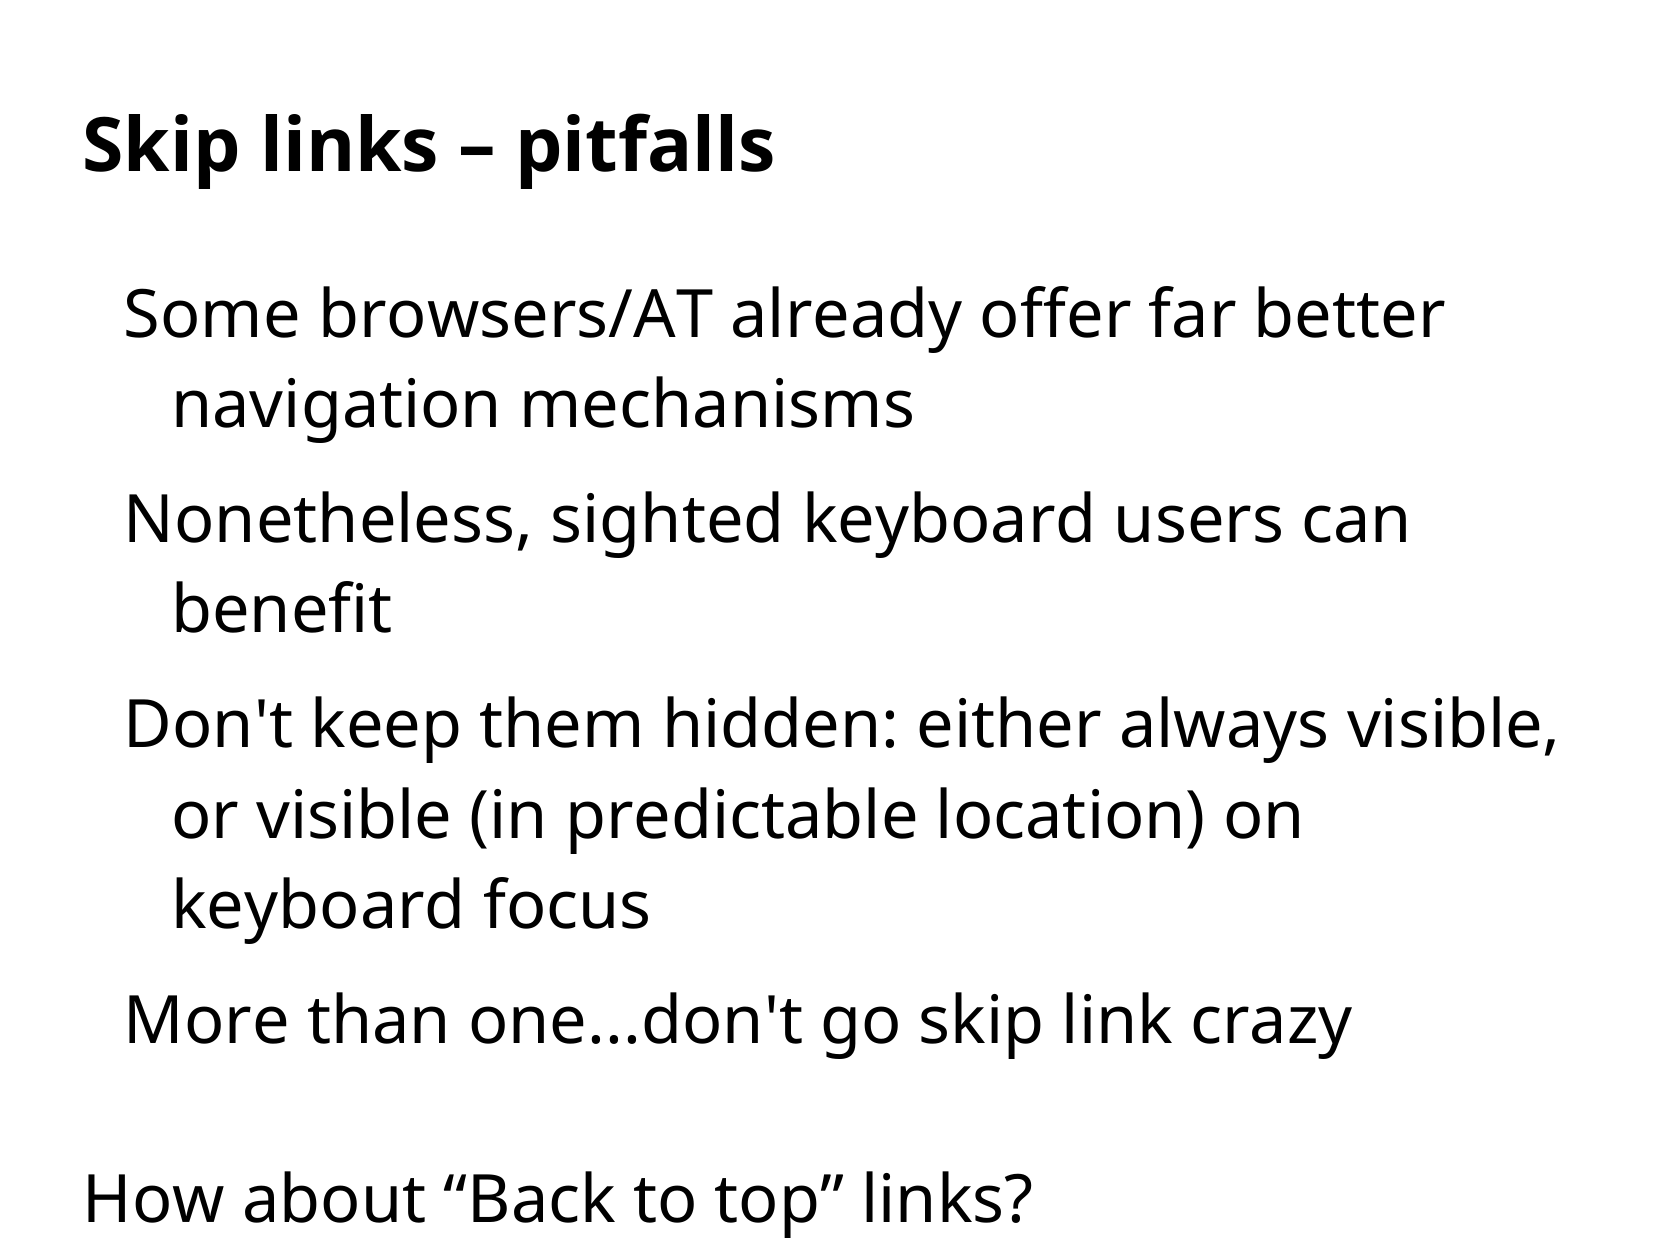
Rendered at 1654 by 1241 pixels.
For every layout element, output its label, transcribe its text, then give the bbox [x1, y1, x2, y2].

list Some browsers/AT already offer far better navigation mechanisms Nonetheless, sighted keyboard users can benefit Don't keep them hidden: either always visible, or visible (in predictable location) on keyboard focus More than one...don't go skip link crazy How about “Back to top” links? [82, 265, 1571, 1137]
title Skip links – pitfalls [82, 86, 1571, 200]
